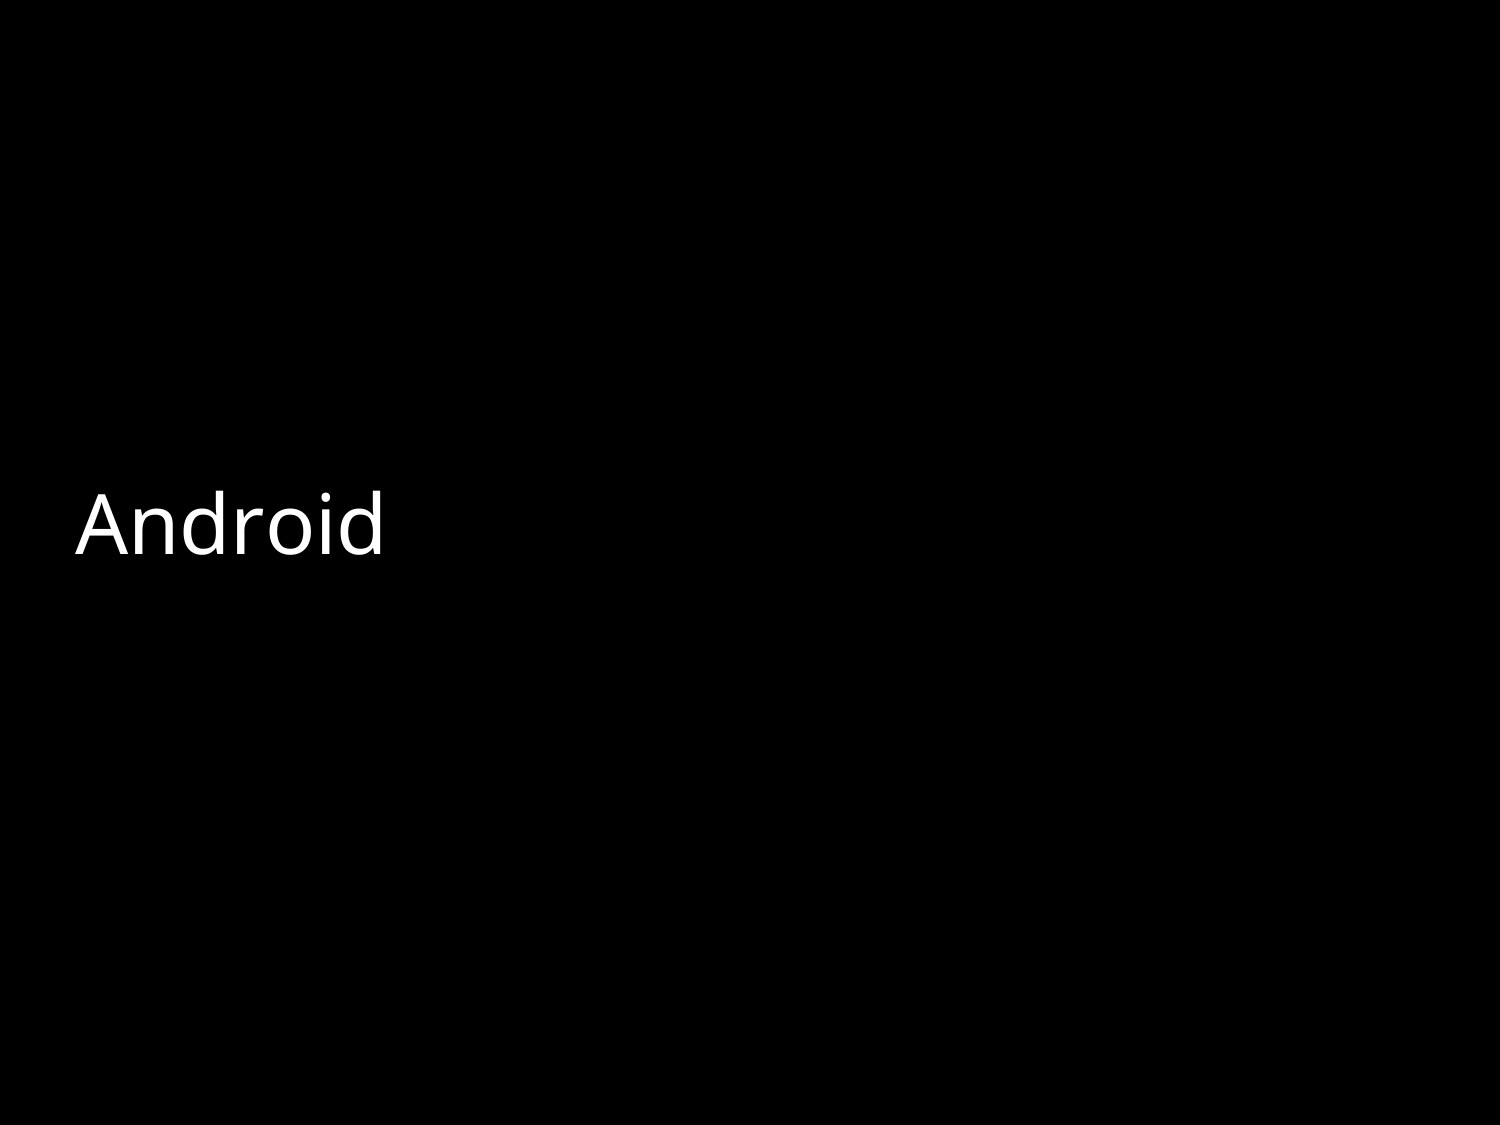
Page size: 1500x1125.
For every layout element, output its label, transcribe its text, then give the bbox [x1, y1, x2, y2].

title Android [75, 428, 1414, 616]
